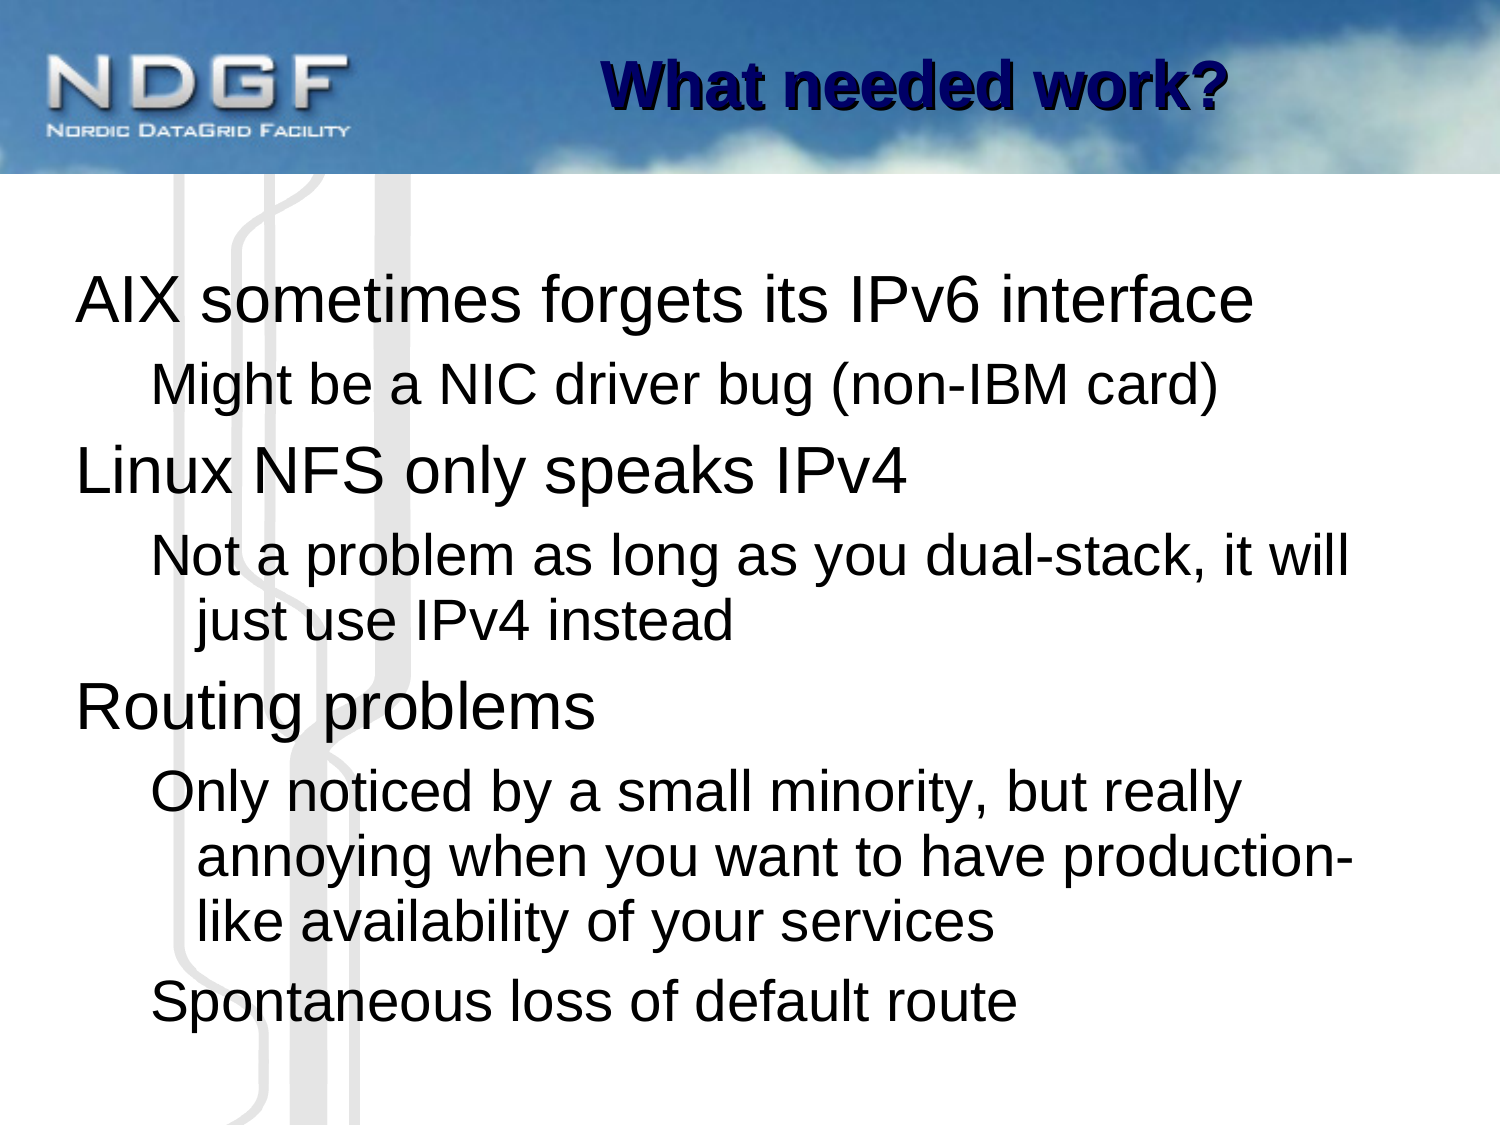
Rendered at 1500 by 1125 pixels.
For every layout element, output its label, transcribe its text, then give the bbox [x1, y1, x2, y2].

picture [0, 0, 1500, 1125]
title What needed work? [372, 26, 1459, 142]
list AIX sometimes forgets its IPv6 interface Might be a NIC driver bug (non-IBM card) Linux NFS only speaks IPv4 Not a problem as long as you dual-stack, it will just use IPv4 instead Routing problems Only noticed by a small minority, but really annoying when you want to have production-like availability of your services Spontaneous loss of default route [75, 262, 1426, 1111]
